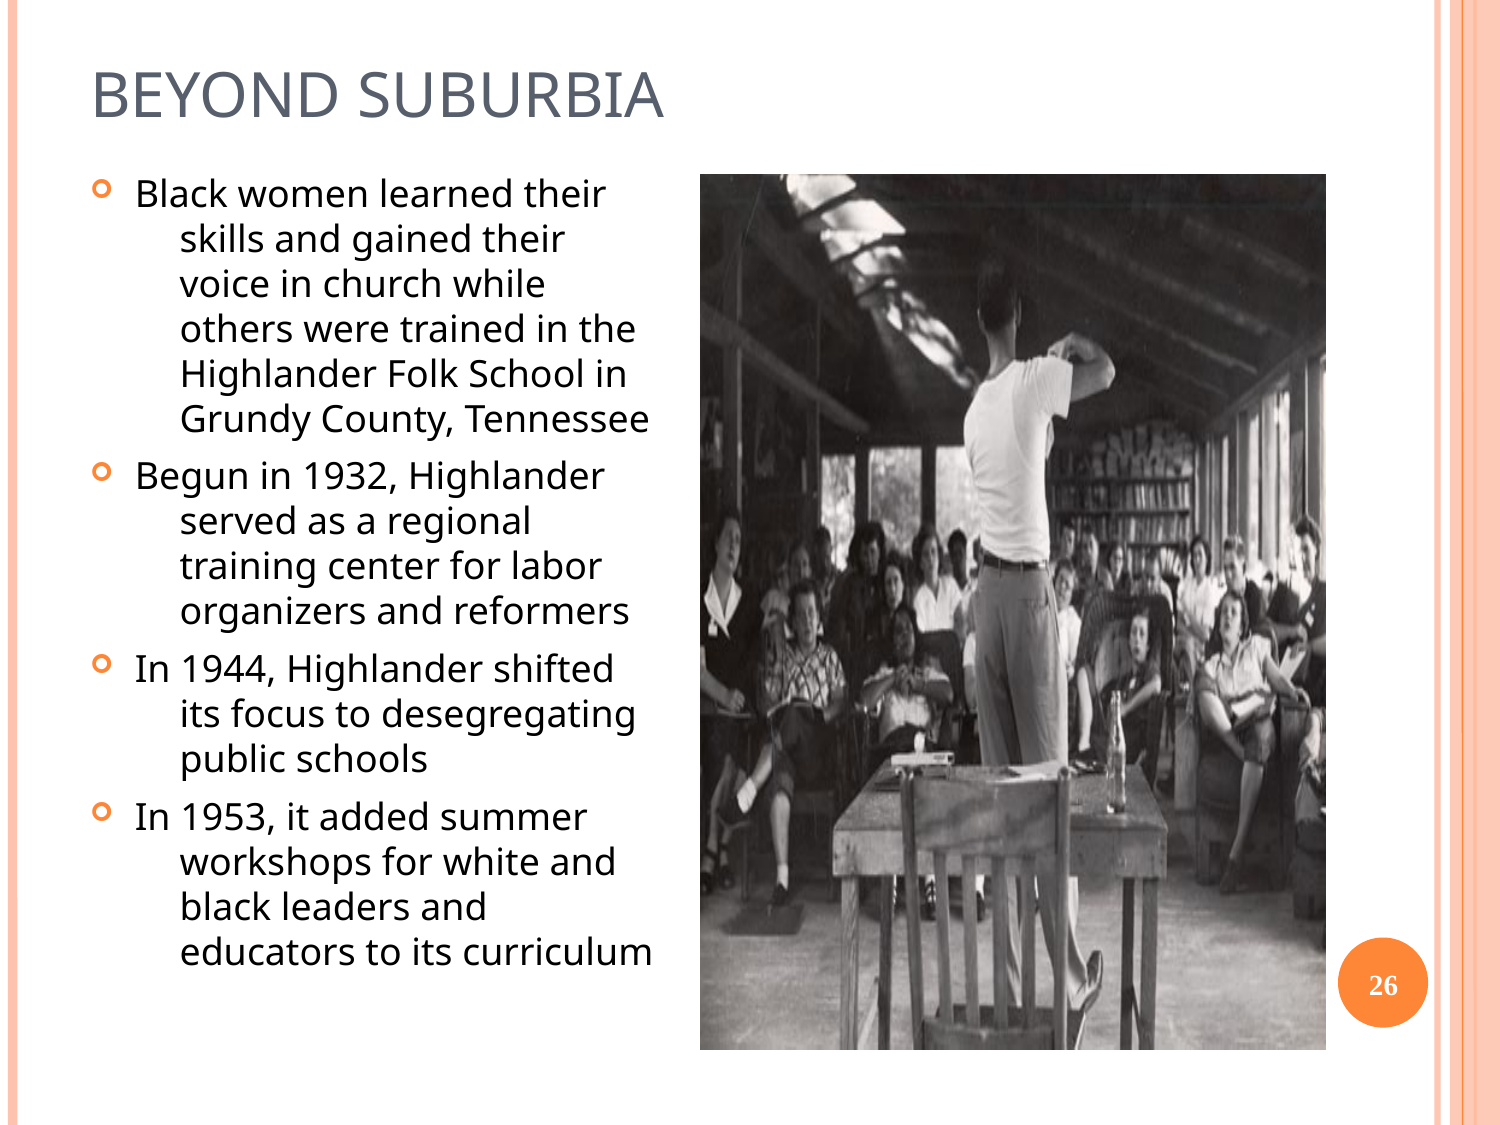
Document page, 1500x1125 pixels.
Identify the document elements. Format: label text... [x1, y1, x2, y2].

list Black women learned their skills and gained their voice in church while others were trained in the Highlander Folk School in Grundy County, Tennessee Begun in 1932, Highlander served as a regional training center for labor organizers and reformers In 1944, Highlander shifted its focus to desegregating public schools In 1953, it added summer workshops for white and black leaders and educators to its curriculum [75, 162, 676, 1051]
picture [700, 174, 1326, 1051]
title Beyond Suburbia [75, 45, 1300, 138]
text_box [1333, 940, 1434, 1027]
